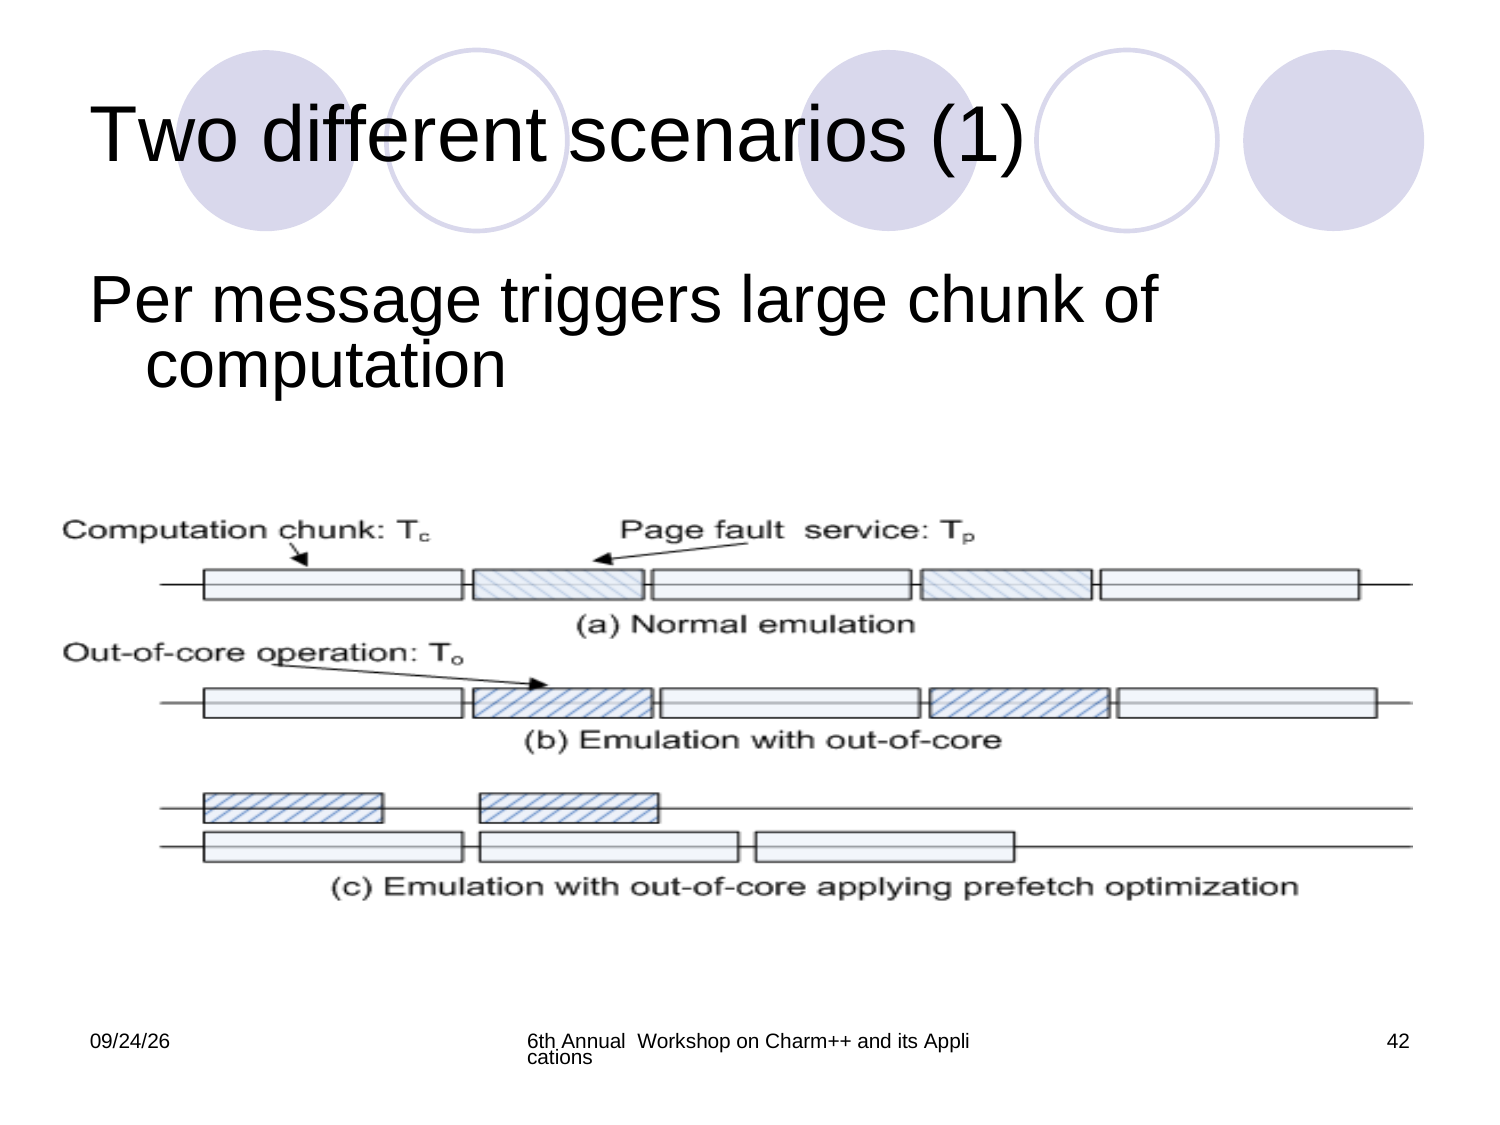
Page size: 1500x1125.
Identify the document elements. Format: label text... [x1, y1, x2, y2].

picture [62, 512, 1413, 904]
list Per message triggers large chunk of computation [75, 262, 1426, 1006]
title Two different scenarios (1) [75, 45, 1426, 233]
